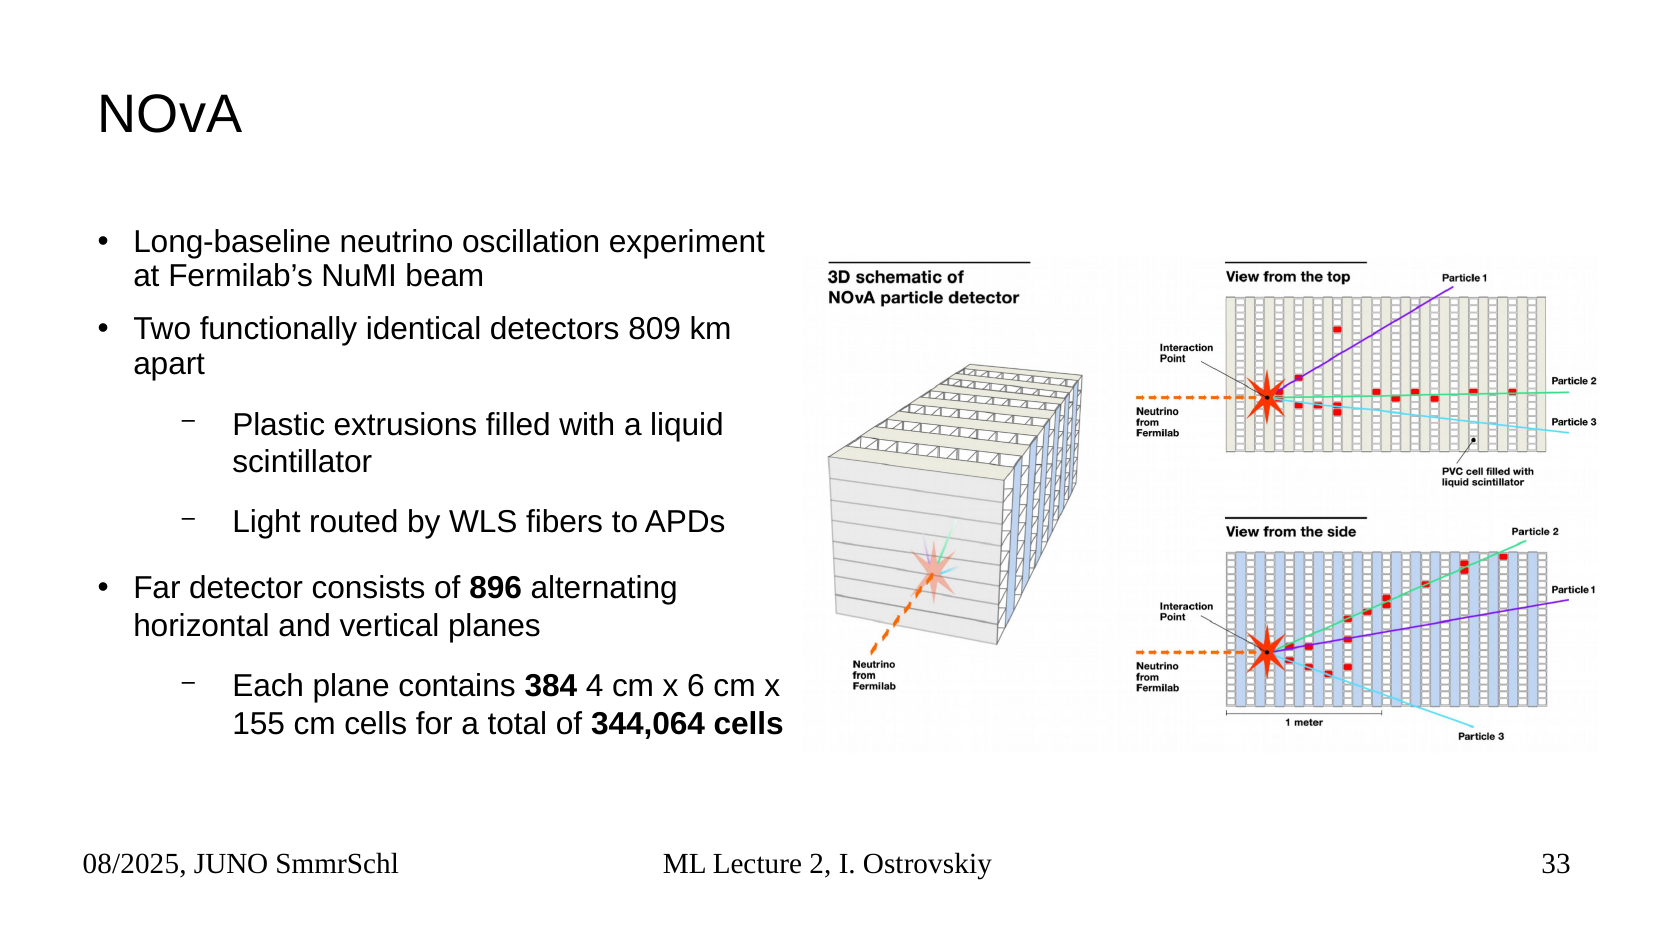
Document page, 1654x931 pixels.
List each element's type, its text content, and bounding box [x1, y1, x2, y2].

picture [803, 255, 1601, 754]
list Long-baseline neutrino oscillation experiment at Fermilab’s NuMI beam Two functionally identical detectors 809 km apart Plastic extrusions filled with a liquid scintillator Light routed by WLS fibers to APDs Far detector consists of 896 alternating horizontal and vertical planes Each plane contains 384 4 cm x 6 cm x 155 cm cells for a total of 344,064 cells [82, 217, 809, 758]
title NOvA [82, 37, 1571, 193]
